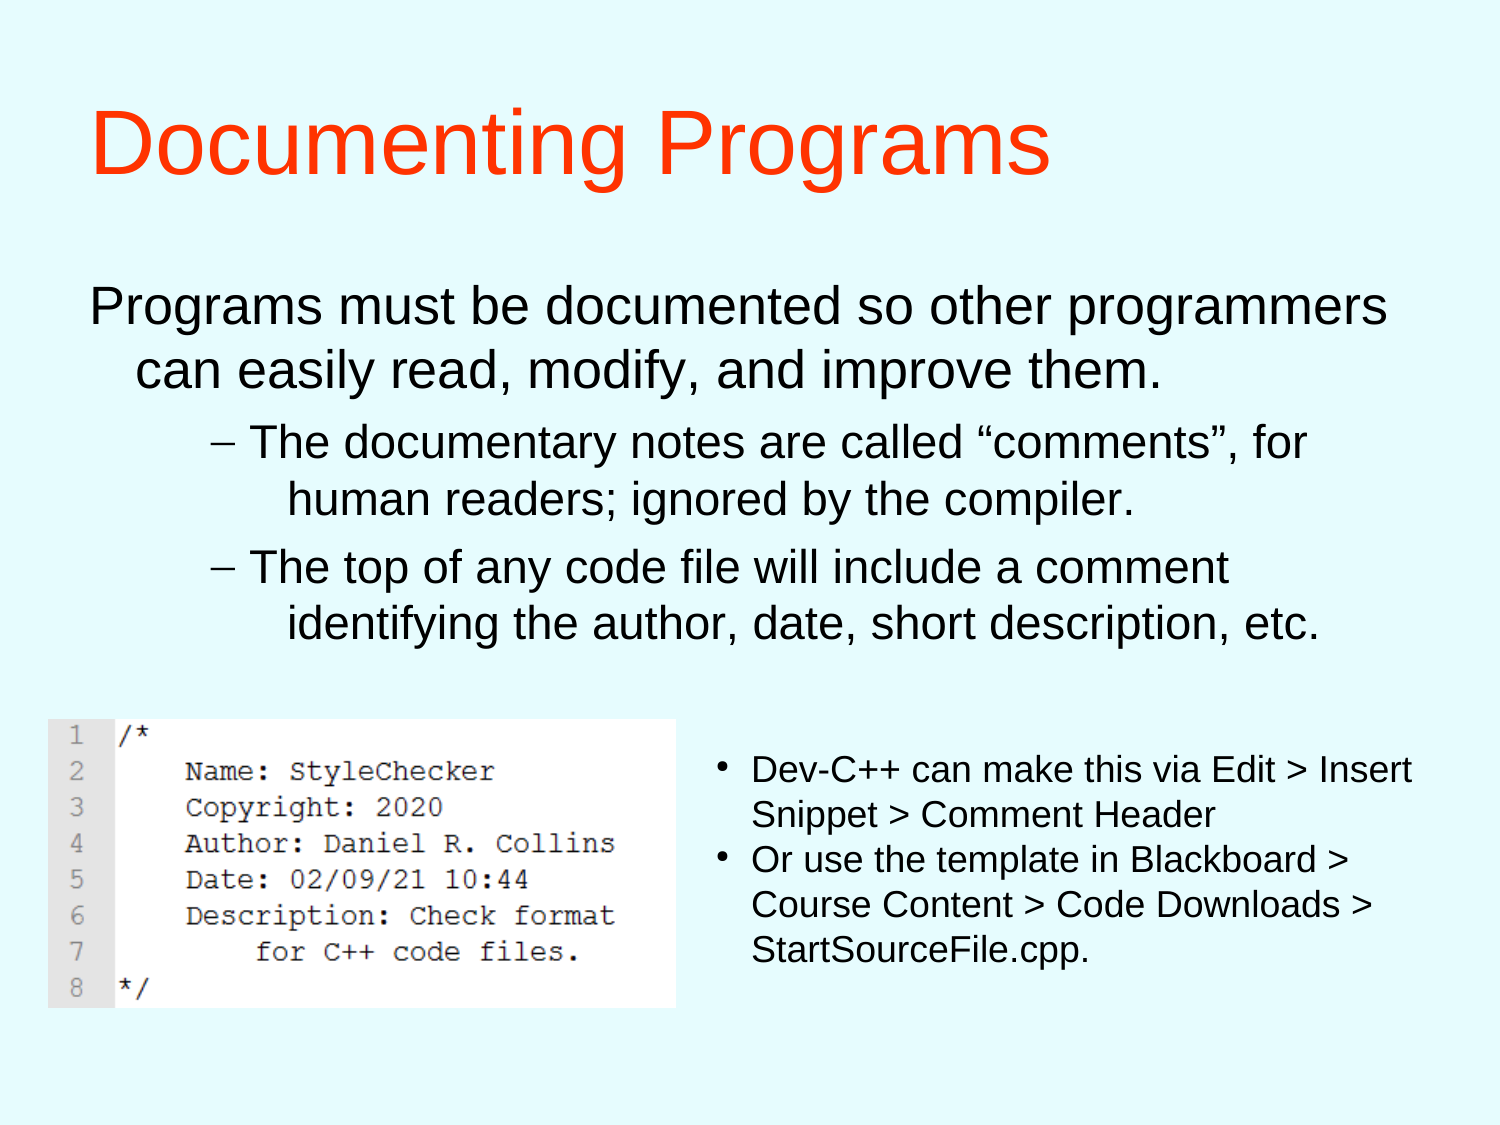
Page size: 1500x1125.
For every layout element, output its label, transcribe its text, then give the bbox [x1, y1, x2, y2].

title Documenting Programs [75, 45, 1423, 231]
text_box Dev-C++ can make this via Edit > Insert Snippet > Comment Header Or use the template in Blackboard > Course Content > Code Downloads > StartSourceFile.cpp. [701, 737, 1431, 983]
picture [48, 719, 676, 1008]
list Programs must be documented so other programmers can easily read, modify, and improve them. The documentary notes are called “comments”, for human readers; ignored by the compiler. The top of any code file will include a comment identifying the author, date, short description, etc. [75, 262, 1423, 685]
